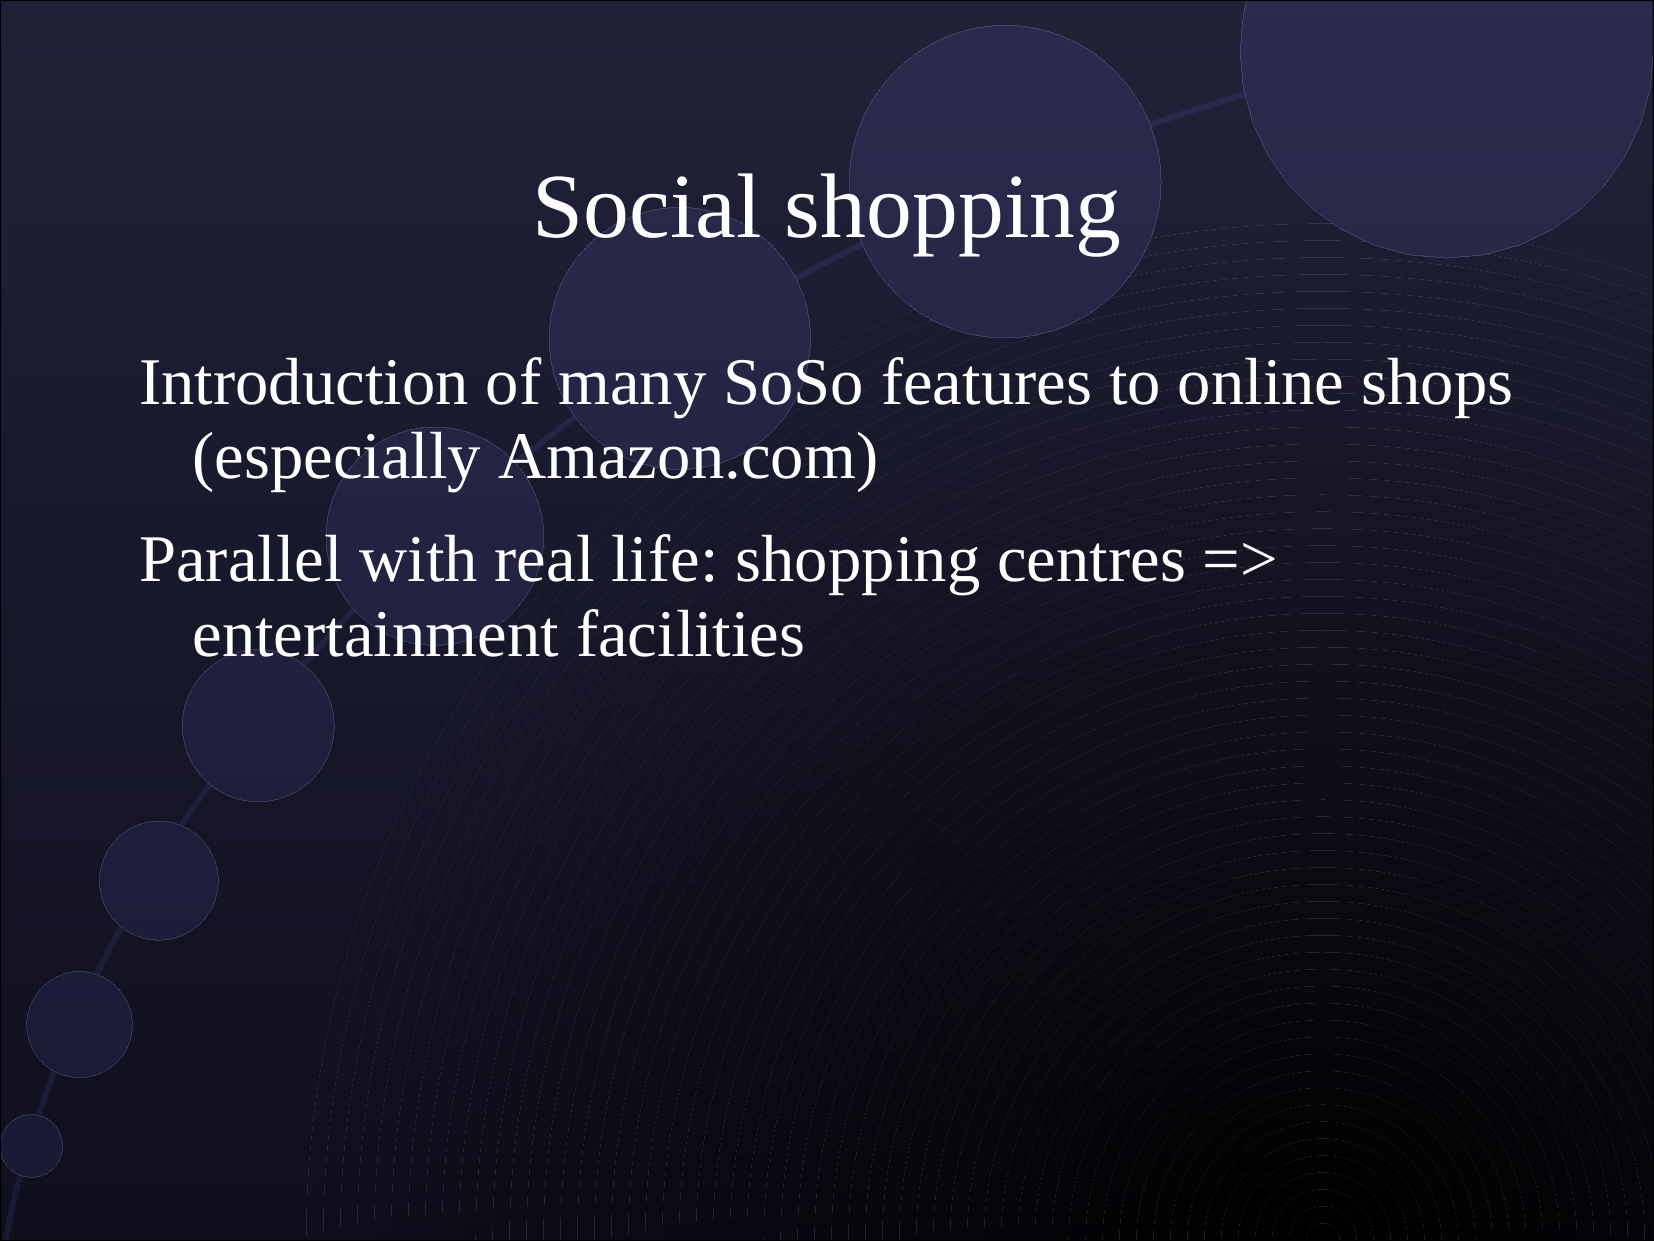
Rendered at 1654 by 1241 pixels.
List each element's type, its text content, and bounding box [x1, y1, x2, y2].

title Social shopping [121, 102, 1534, 311]
list Introduction of many SoSo features to online shops (especially Amazon.com) Parallel with real life: shopping centres => entertainment facilities [121, 344, 1534, 1127]
